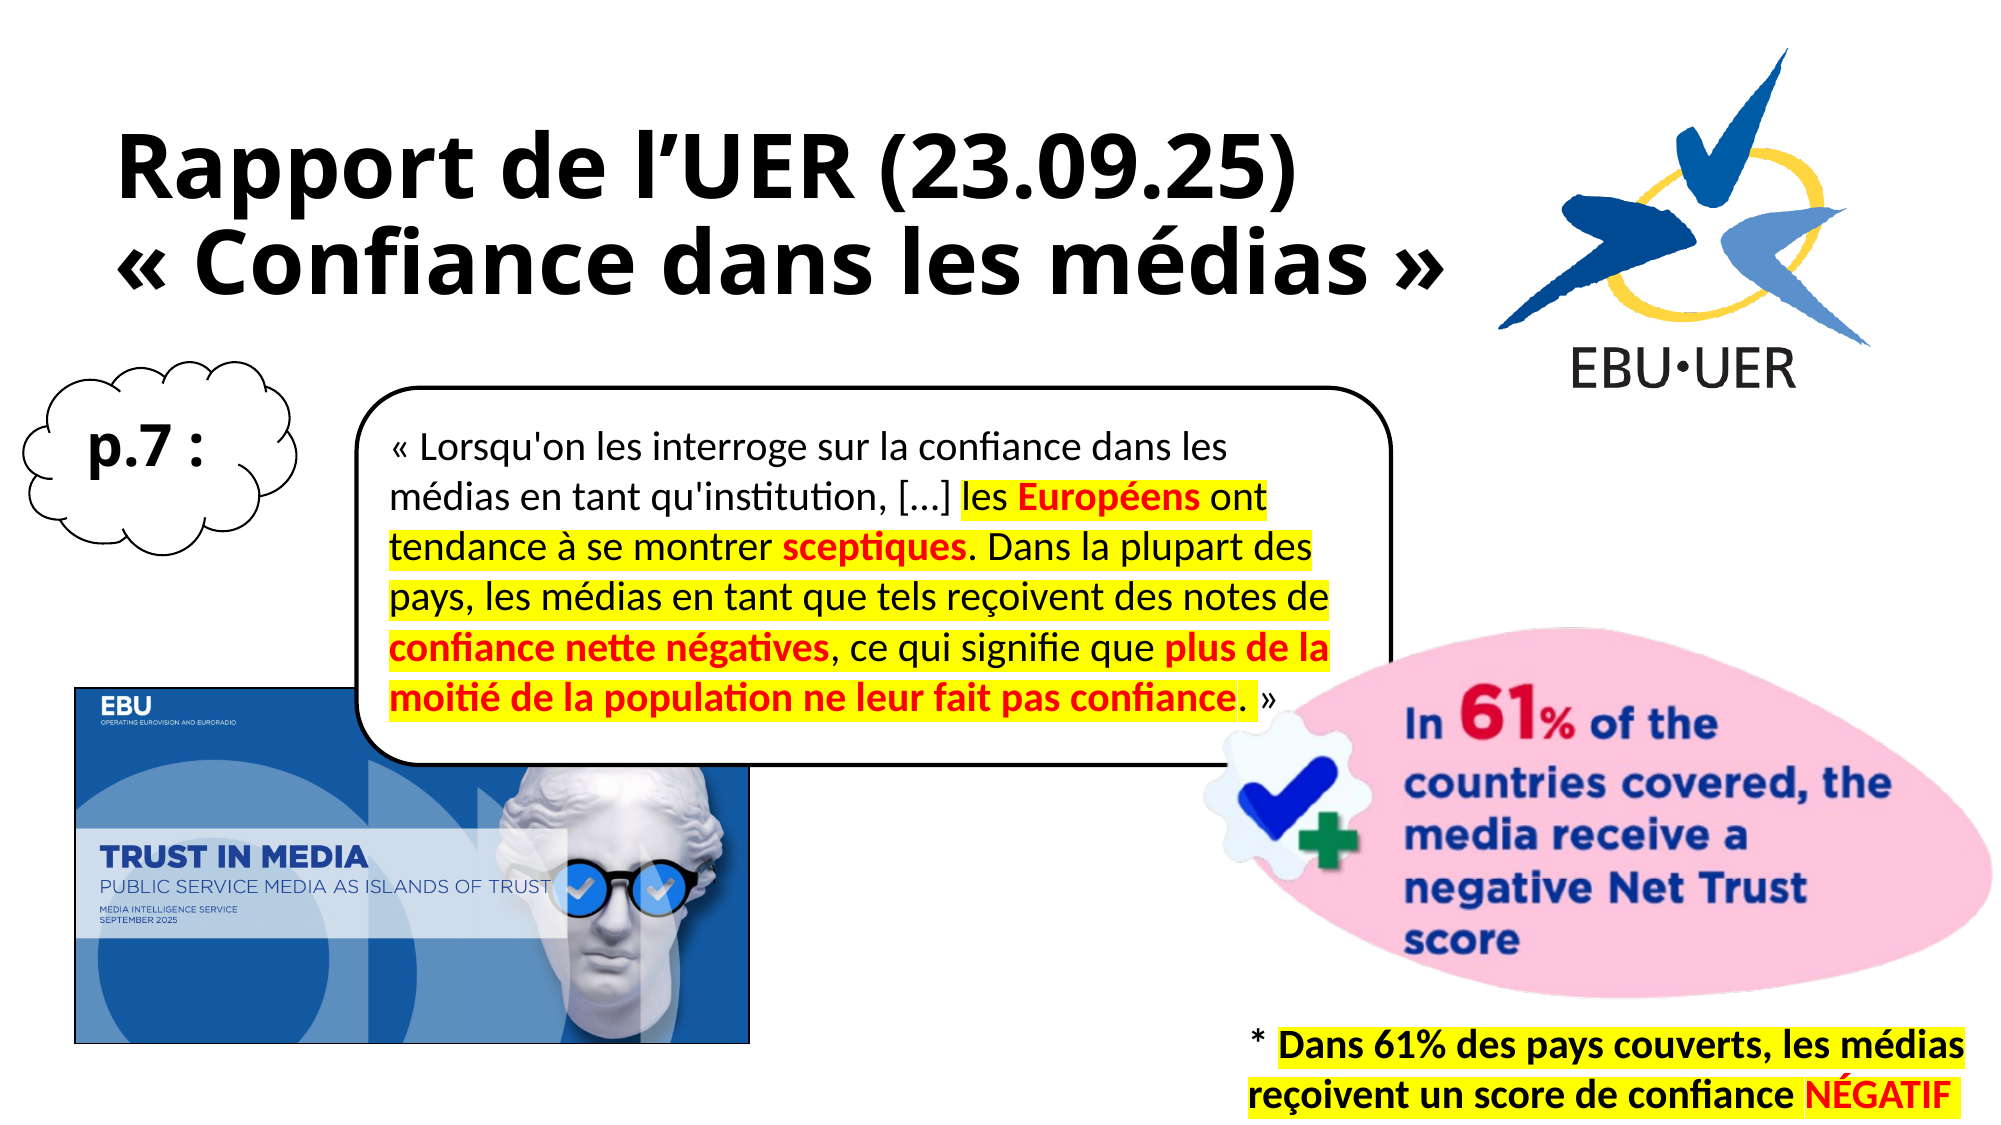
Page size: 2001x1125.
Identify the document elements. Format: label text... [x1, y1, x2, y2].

picture [75, 688, 749, 1043]
picture [1493, 43, 1875, 392]
picture [1199, 610, 2000, 1010]
text_box p.7 : [48, 384, 67, 405]
text_box [356, 387, 1391, 766]
title Rapport de l’UER (23.09.25) « Confiance dans les médias » [99, 108, 1493, 327]
text_box p.7 : [48, 384, 243, 512]
text_box « Lorsqu'on les interroge sur la confiance dans les médias en tant qu'institution, […] les Européens ont tendance à se montrer sceptiques. Dans la plupart des pays, les médias en tant que tels reçoivent des notes de confiance nette négatives, ce qui signifie que plus de la moitié de la population ne leur fait pas confiance. » [373, 411, 1374, 730]
text_box * Dans 61% des pays couverts, les médias reçoivent un score de confiance NÉGATIF [1233, 1010, 2000, 1125]
